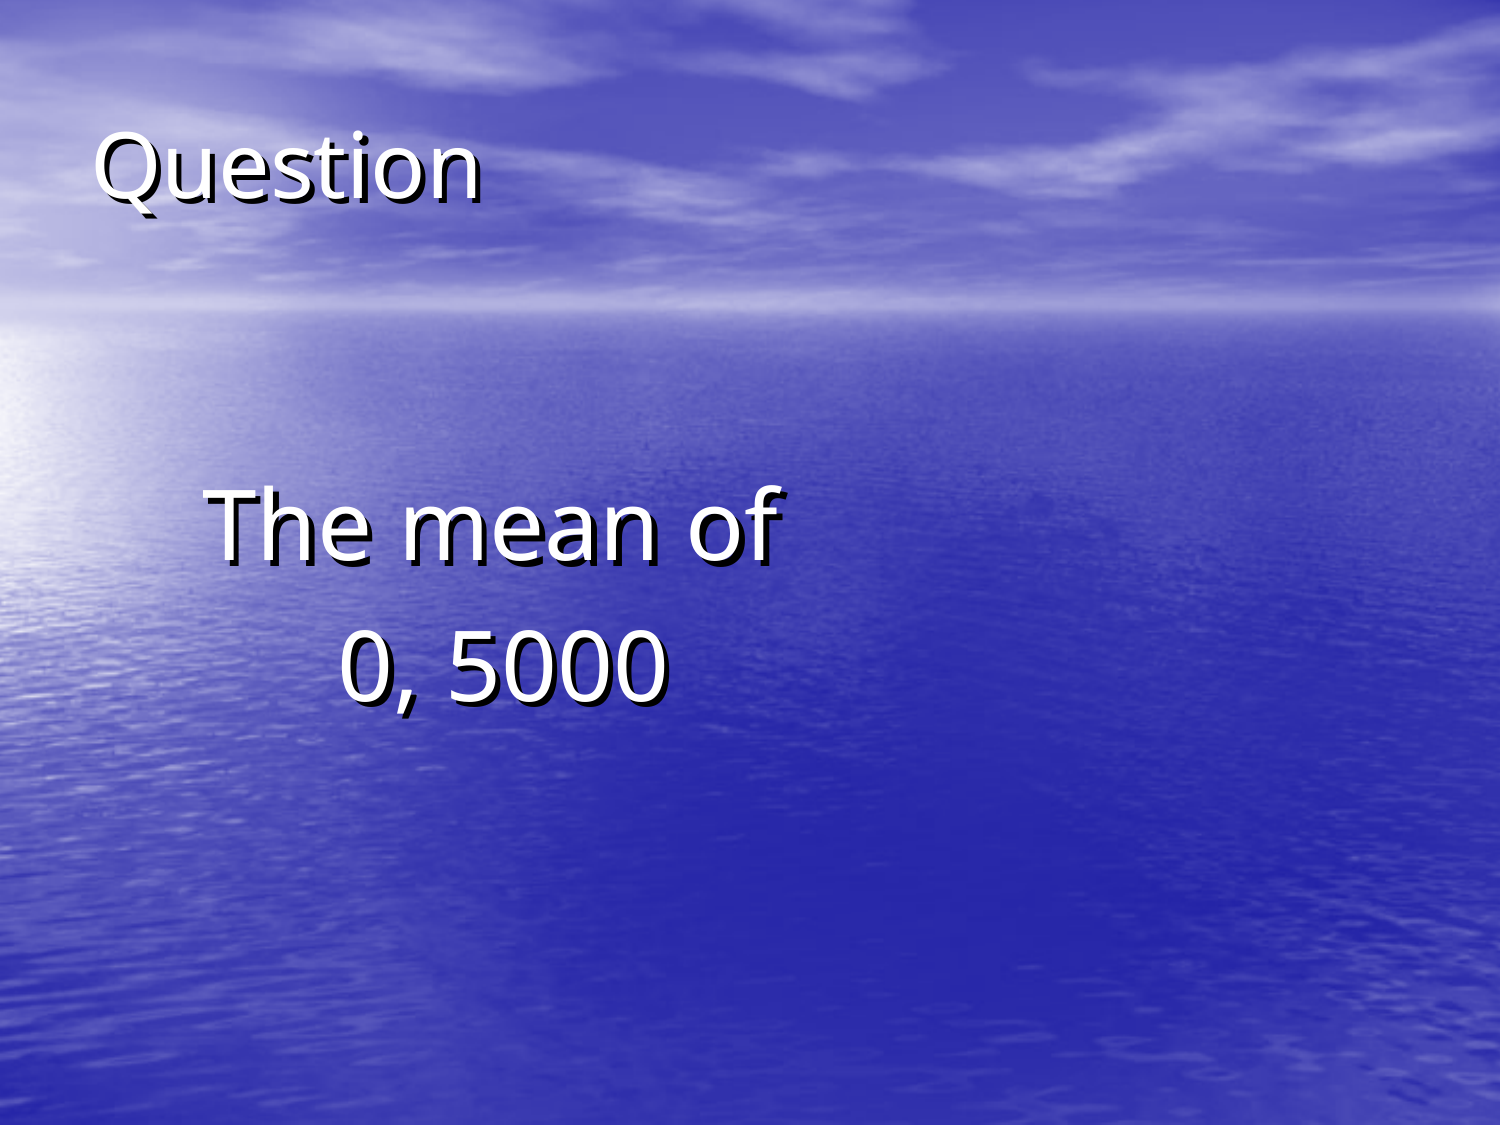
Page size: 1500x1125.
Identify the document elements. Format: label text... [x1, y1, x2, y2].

list The mean of 0, 5000 [75, 312, 1426, 988]
picture [0, 0, 1500, 1125]
title Question [75, 47, 1426, 275]
